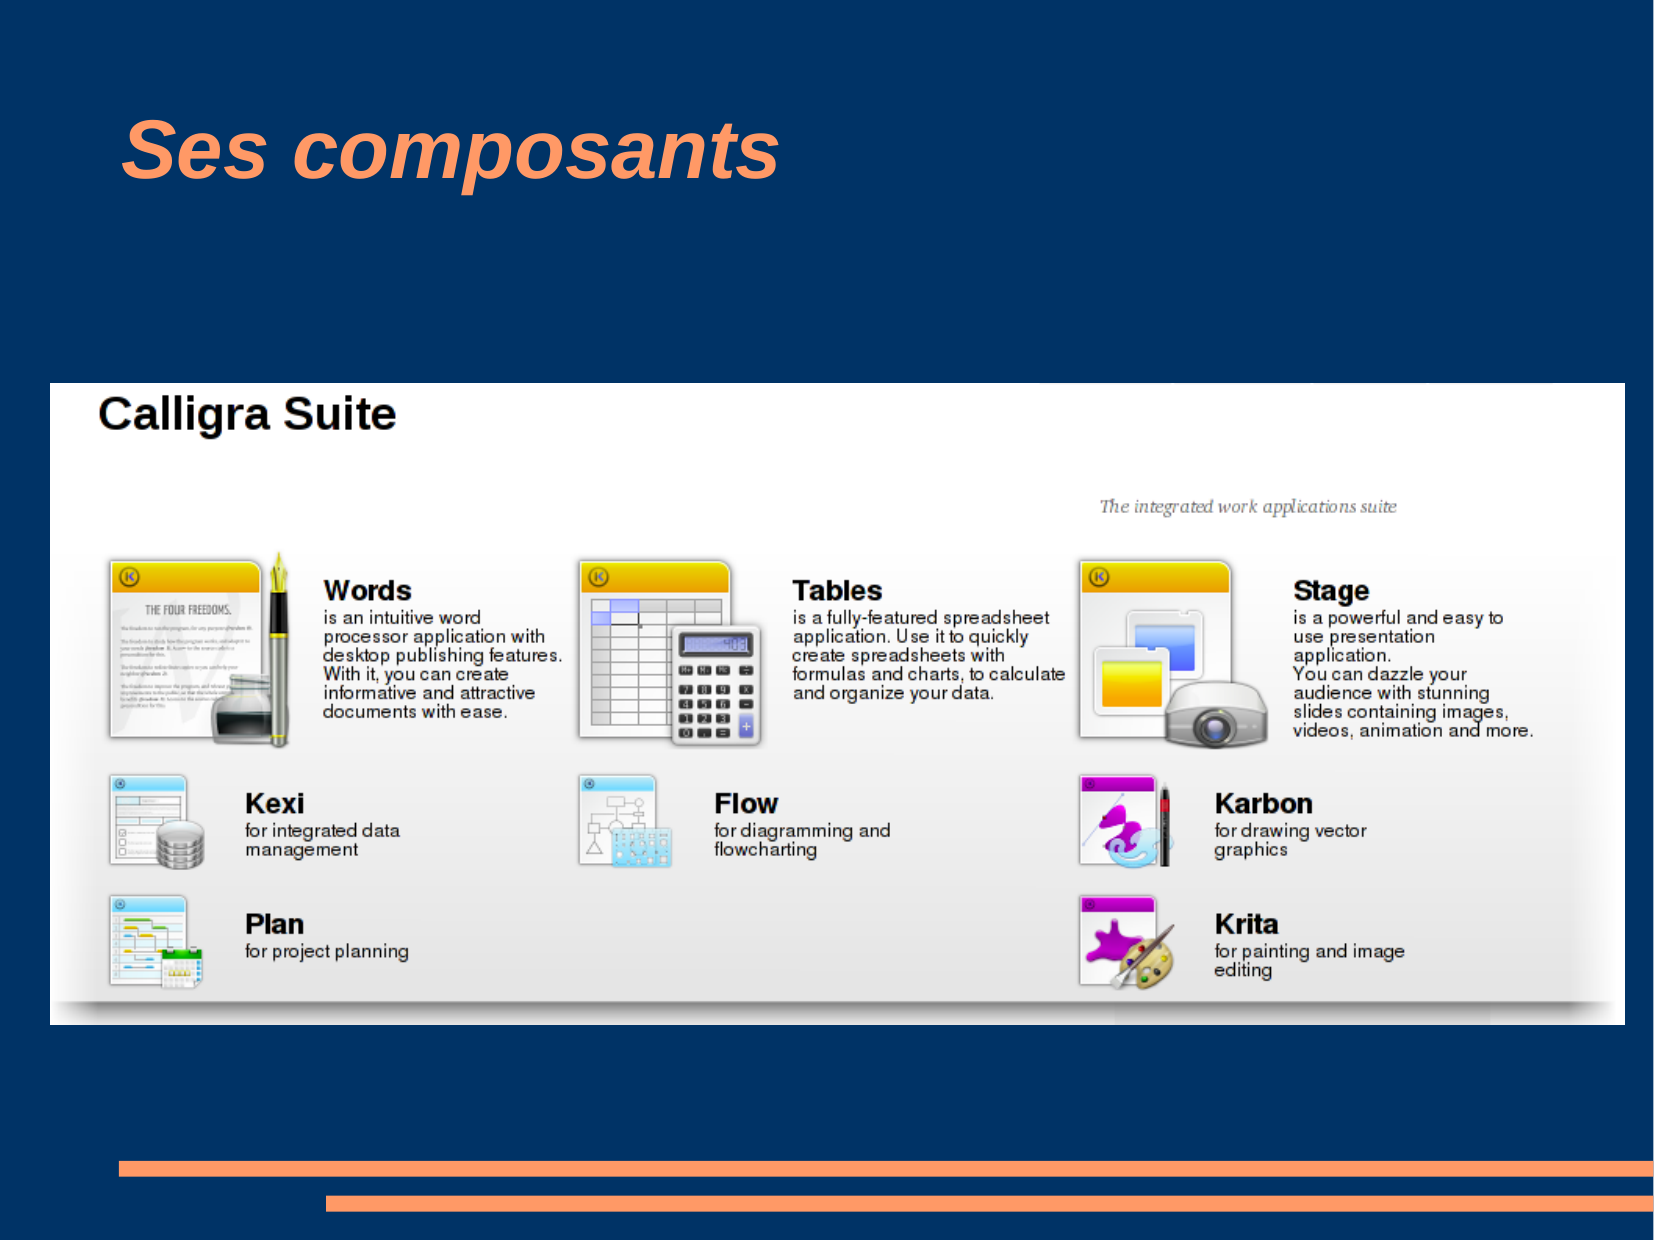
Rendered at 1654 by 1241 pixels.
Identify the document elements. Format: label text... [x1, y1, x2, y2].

title Ses composants [121, 46, 1534, 254]
picture [50, 383, 1625, 1025]
